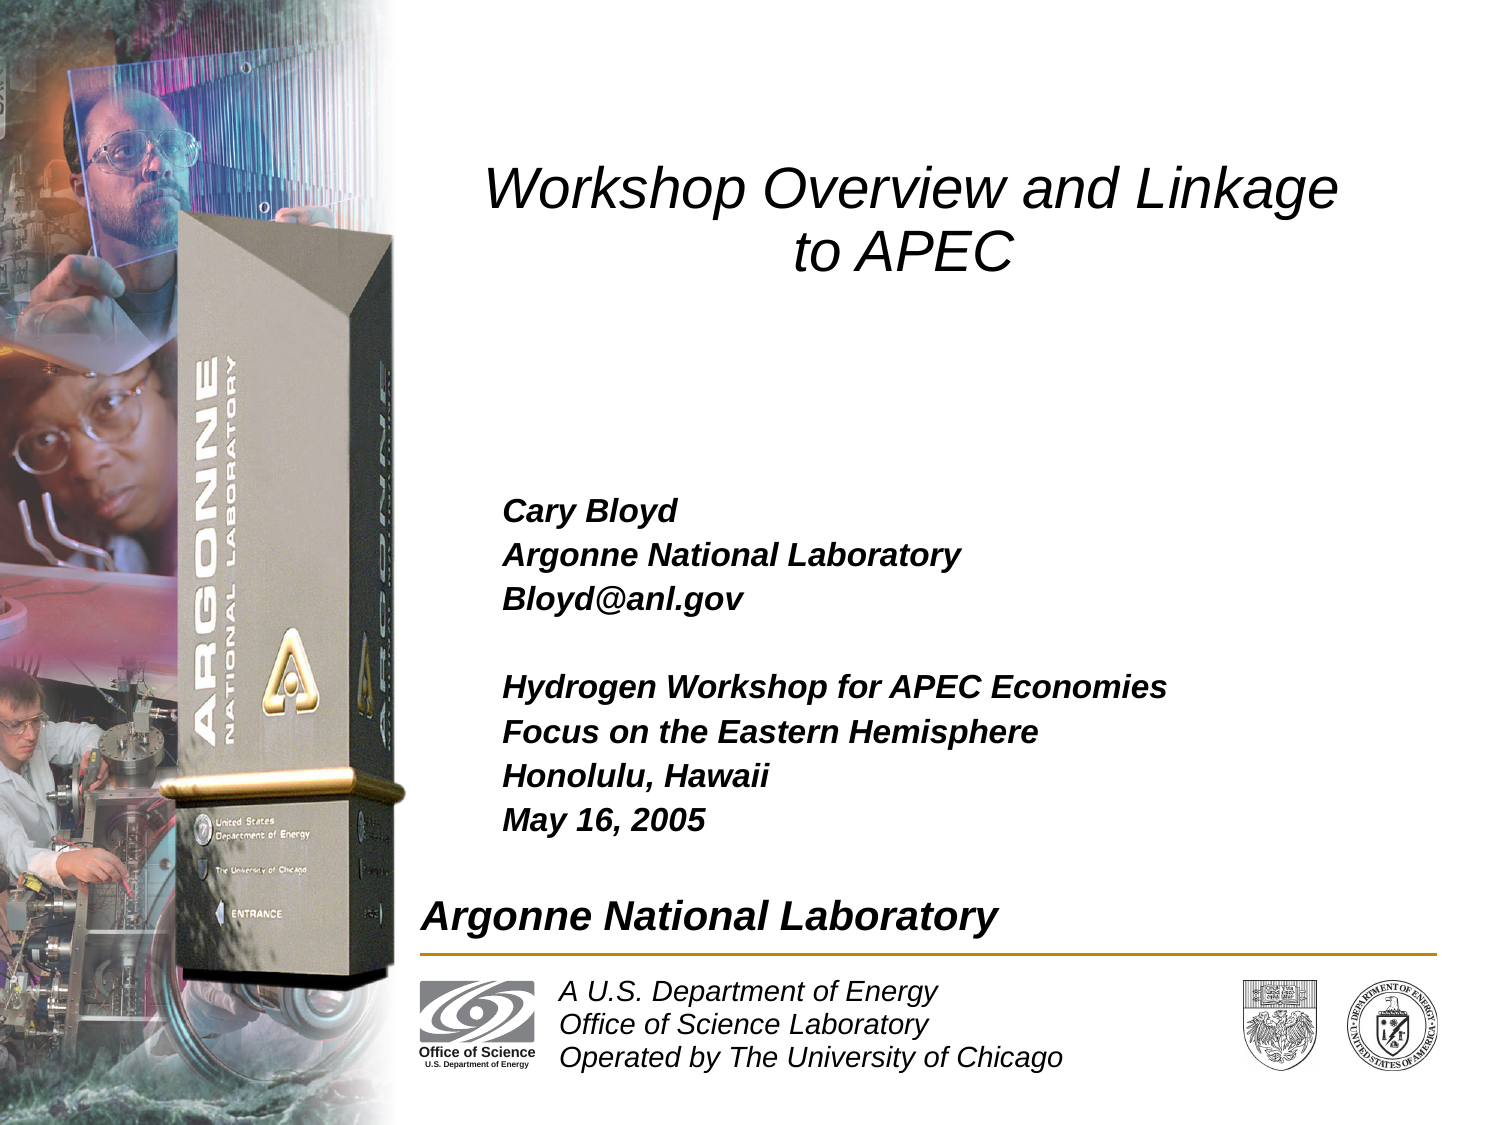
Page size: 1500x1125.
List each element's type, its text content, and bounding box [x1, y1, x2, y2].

picture [1347, 980, 1438, 1071]
subtitle Cary Bloyd Argonne National Laboratory Bloyd@anl.gov Hydrogen Workshop for APEC Economies Focus on the Eastern Hemisphere Honolulu, Hawaii May 16, 2005 [487, 437, 1313, 847]
title Workshop Overview and Linkage to APEC [437, 150, 1388, 292]
picture [0, 0, 413, 1125]
picture [1243, 980, 1317, 1071]
